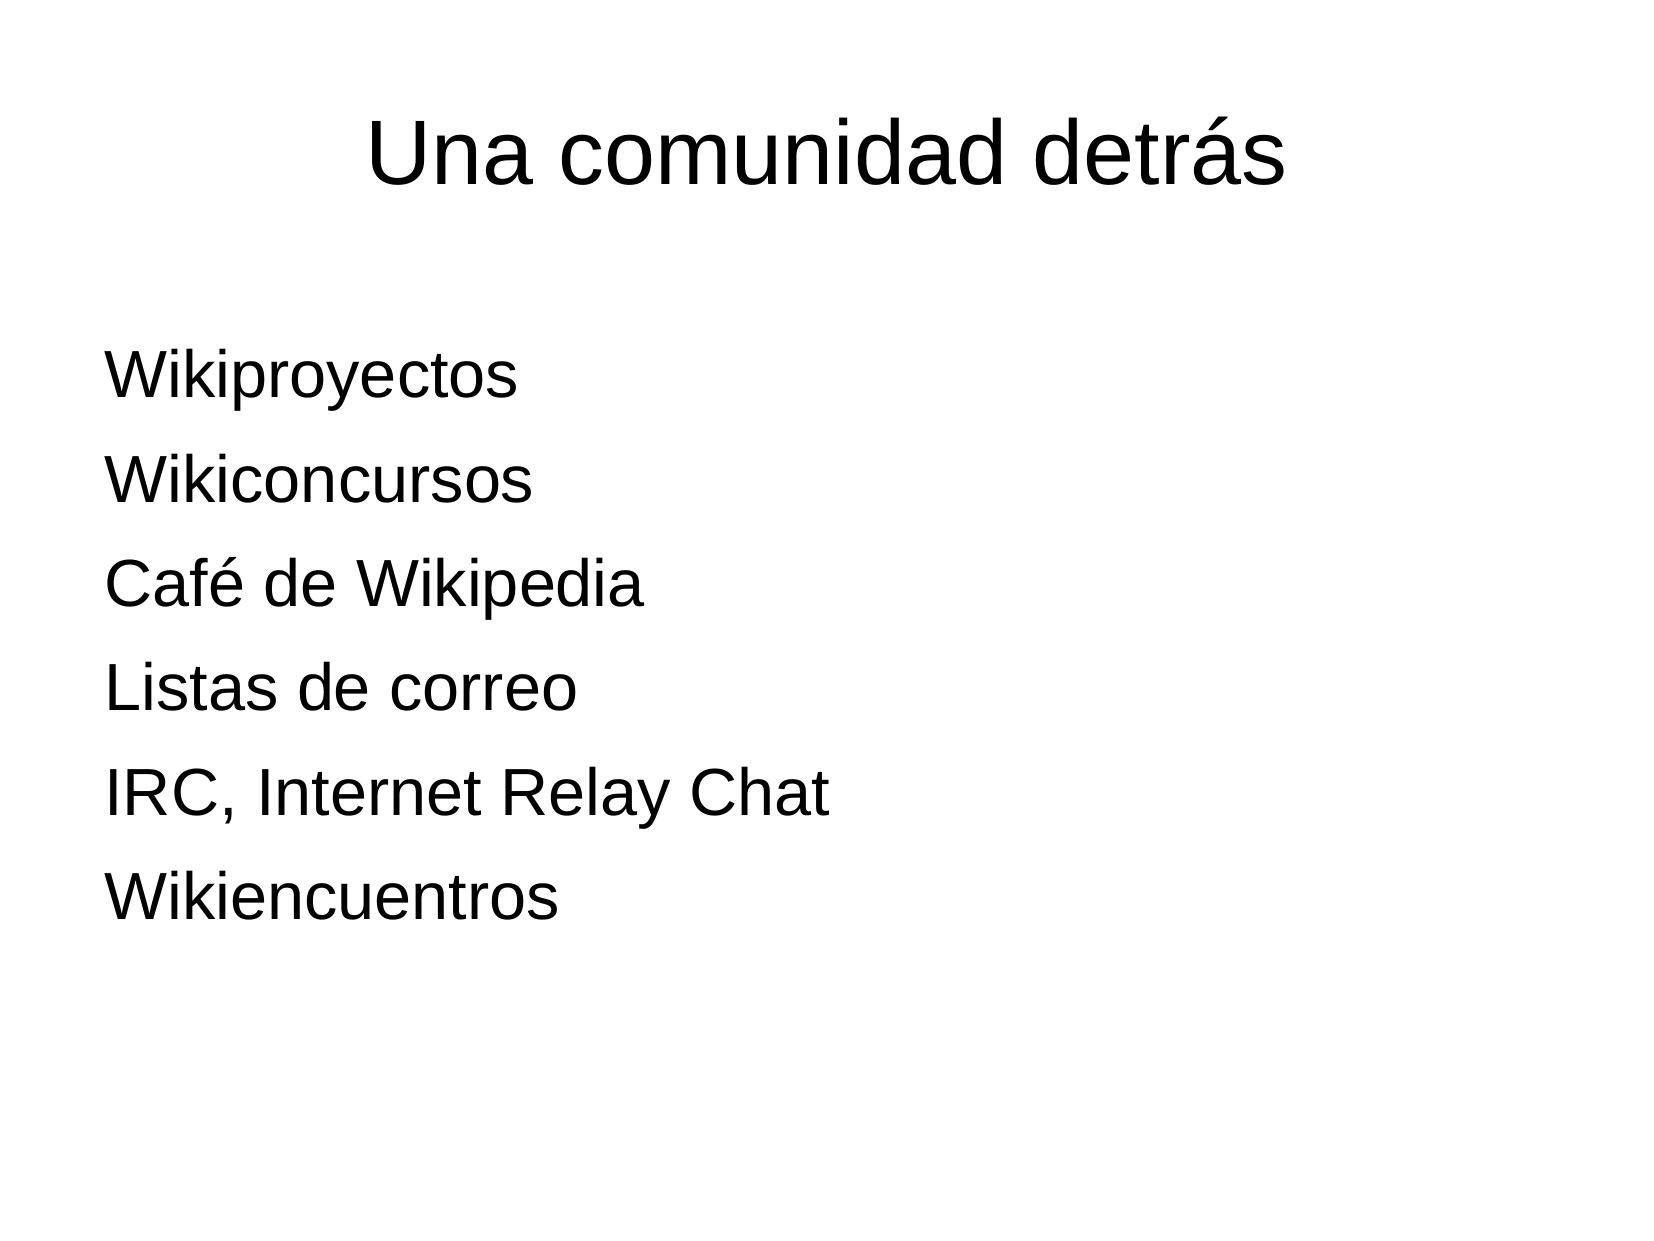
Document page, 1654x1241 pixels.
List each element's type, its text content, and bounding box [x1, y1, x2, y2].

title Una comunidad detrás [82, 49, 1571, 257]
list Wikiproyectos Wikiconcursos Café de Wikipedia Listas de correo IRC, Internet Relay Chat Wikiencuentros [86, 337, 1576, 1157]
